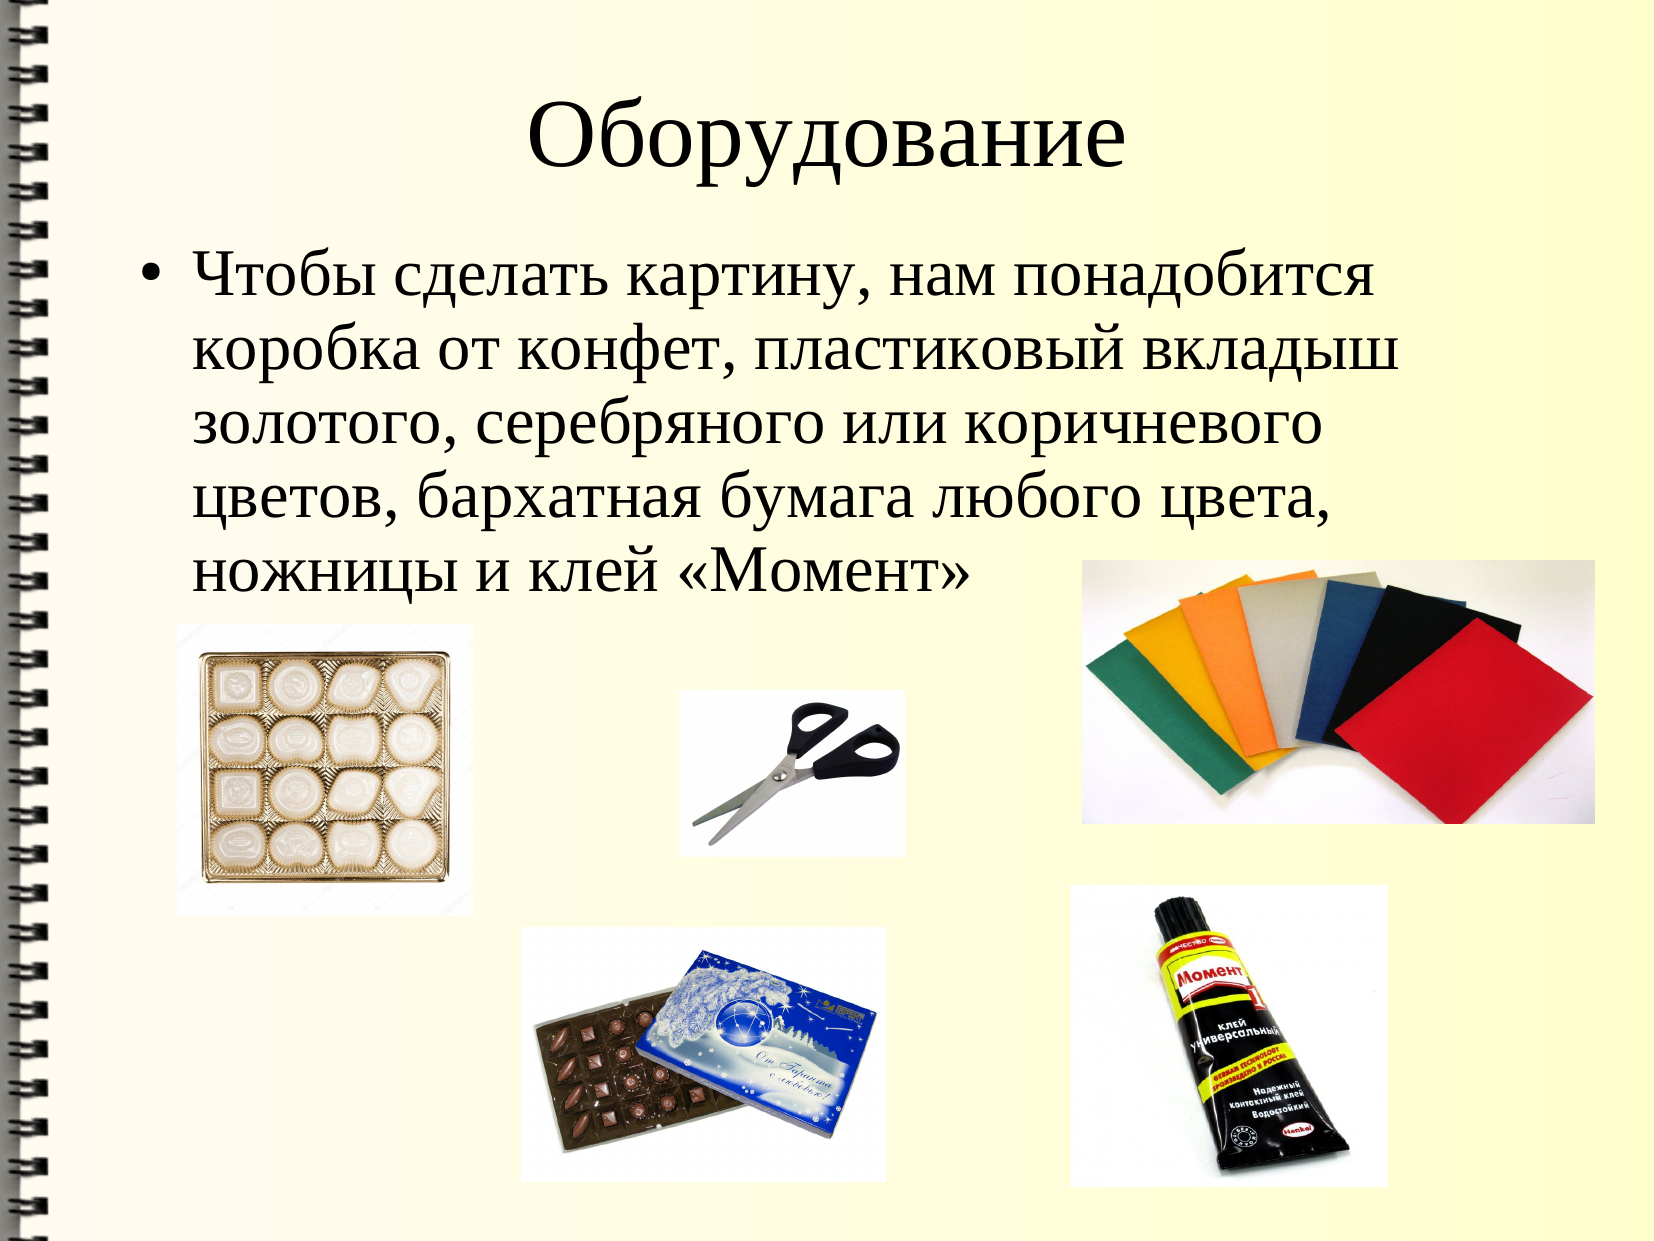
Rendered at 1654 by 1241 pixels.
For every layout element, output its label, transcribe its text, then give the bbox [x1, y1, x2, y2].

picture [177, 624, 473, 916]
picture [1070, 885, 1388, 1187]
picture [0, 0, 1654, 1241]
title Оборудование [121, 59, 1534, 209]
picture [679, 690, 905, 857]
list Чтобы сделать картину, нам понадобится коробка от конфет, пластиковый вкладыш золотого, серебряного или коричневого цветов, бархатная бумага любого цвета, ножницы и клей «Момент» [121, 236, 1534, 1127]
picture [521, 927, 886, 1182]
picture [1082, 560, 1595, 824]
